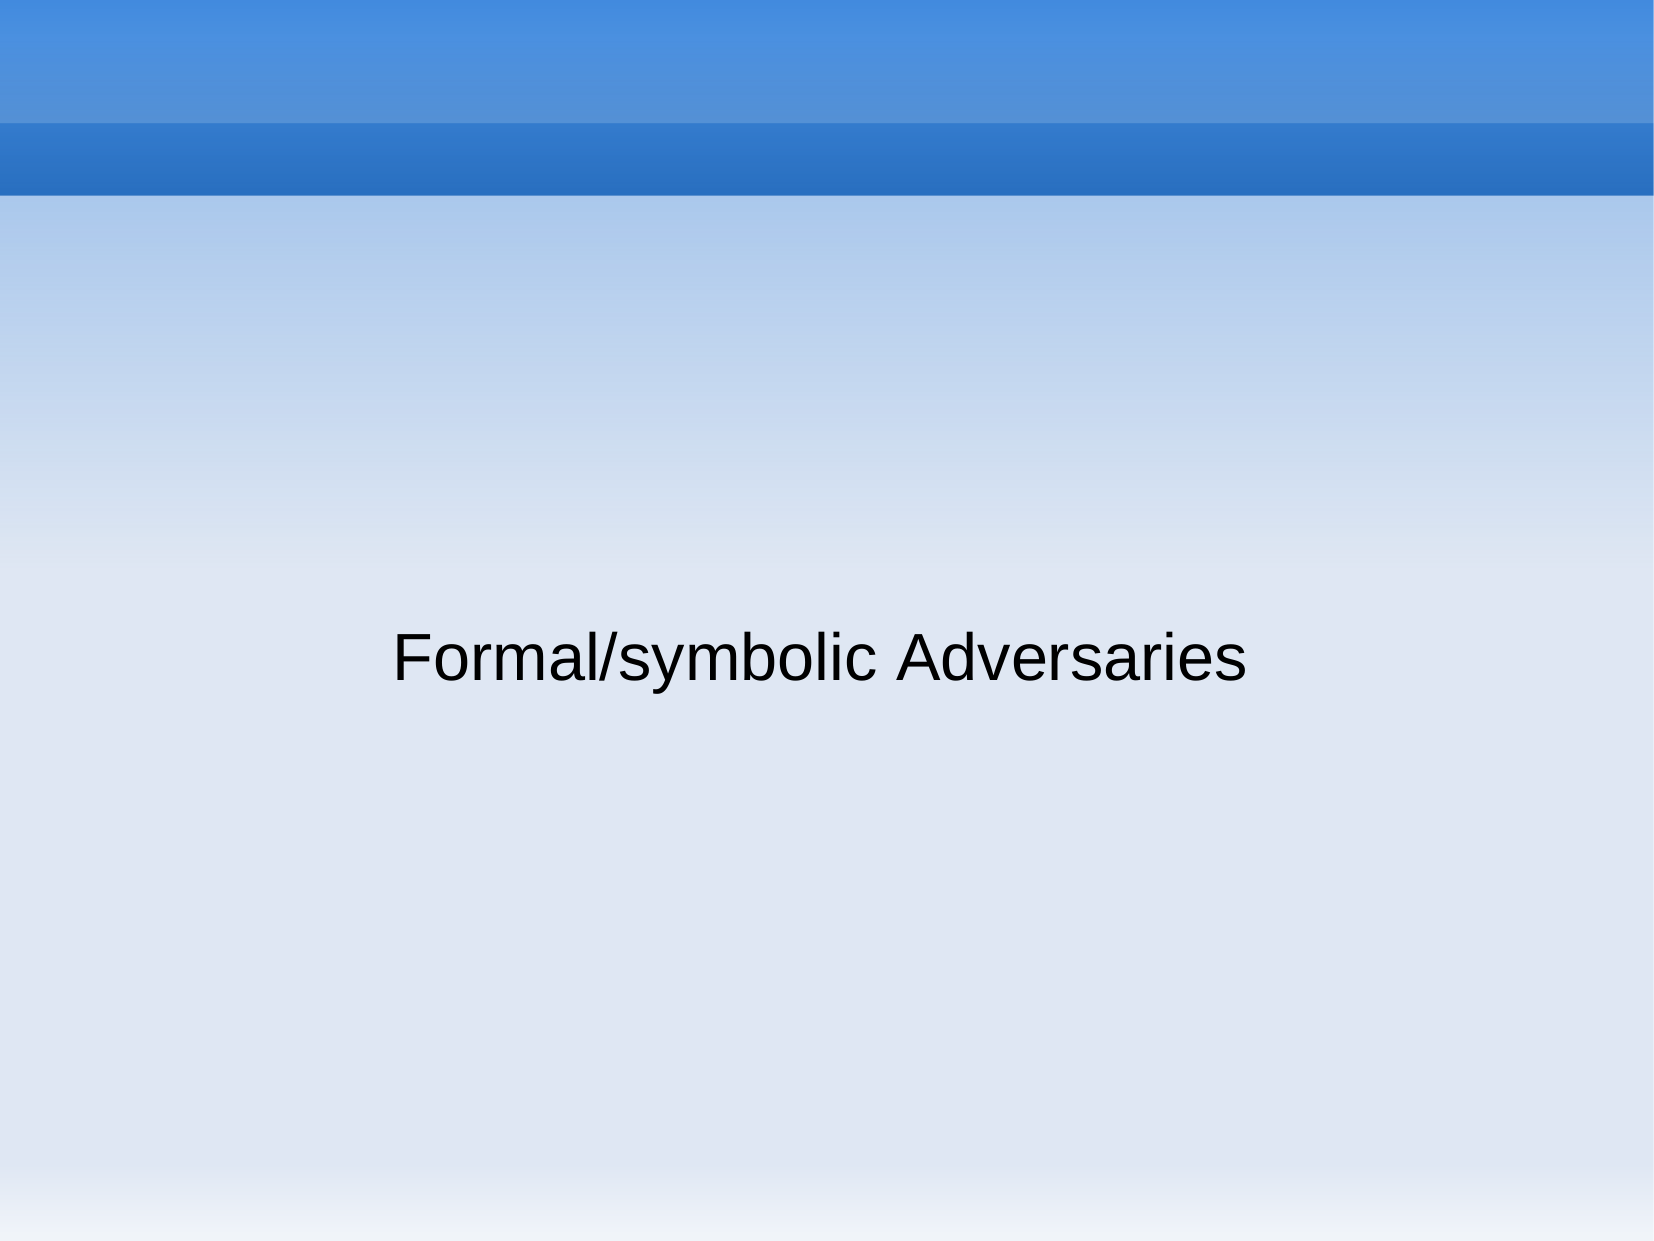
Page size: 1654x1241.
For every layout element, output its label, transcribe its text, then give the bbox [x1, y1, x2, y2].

picture [0, 0, 1654, 1241]
subtitle Formal/symbolic Adversaries [76, 177, 1565, 1138]
